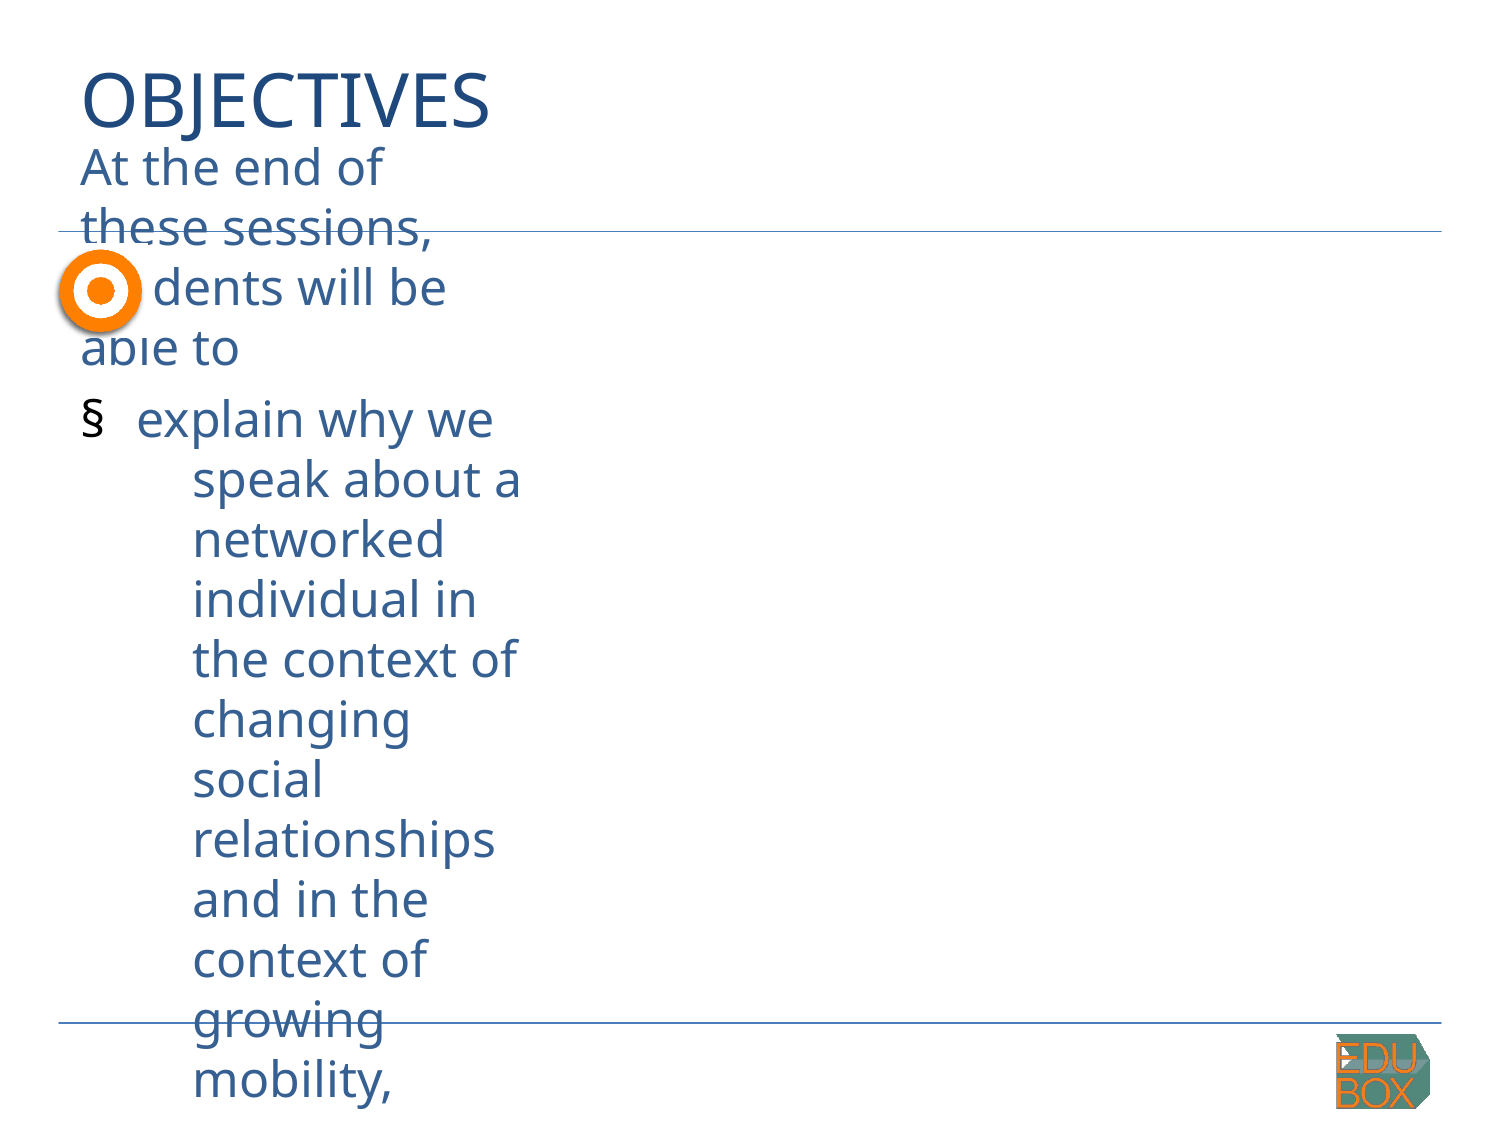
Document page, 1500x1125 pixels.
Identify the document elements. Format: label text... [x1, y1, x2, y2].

list At the end of these sessions, students will be able to explain why we speak about a networked individual in the context of changing social relationships and in the context of growing mobility, explain Wellman’s model of the networked individual, and apply the model [171, 255, 1436, 1005]
title OBJECTIVES [64, 42, 1040, 153]
picture [1328, 1028, 1437, 1114]
picture [53, 243, 148, 339]
